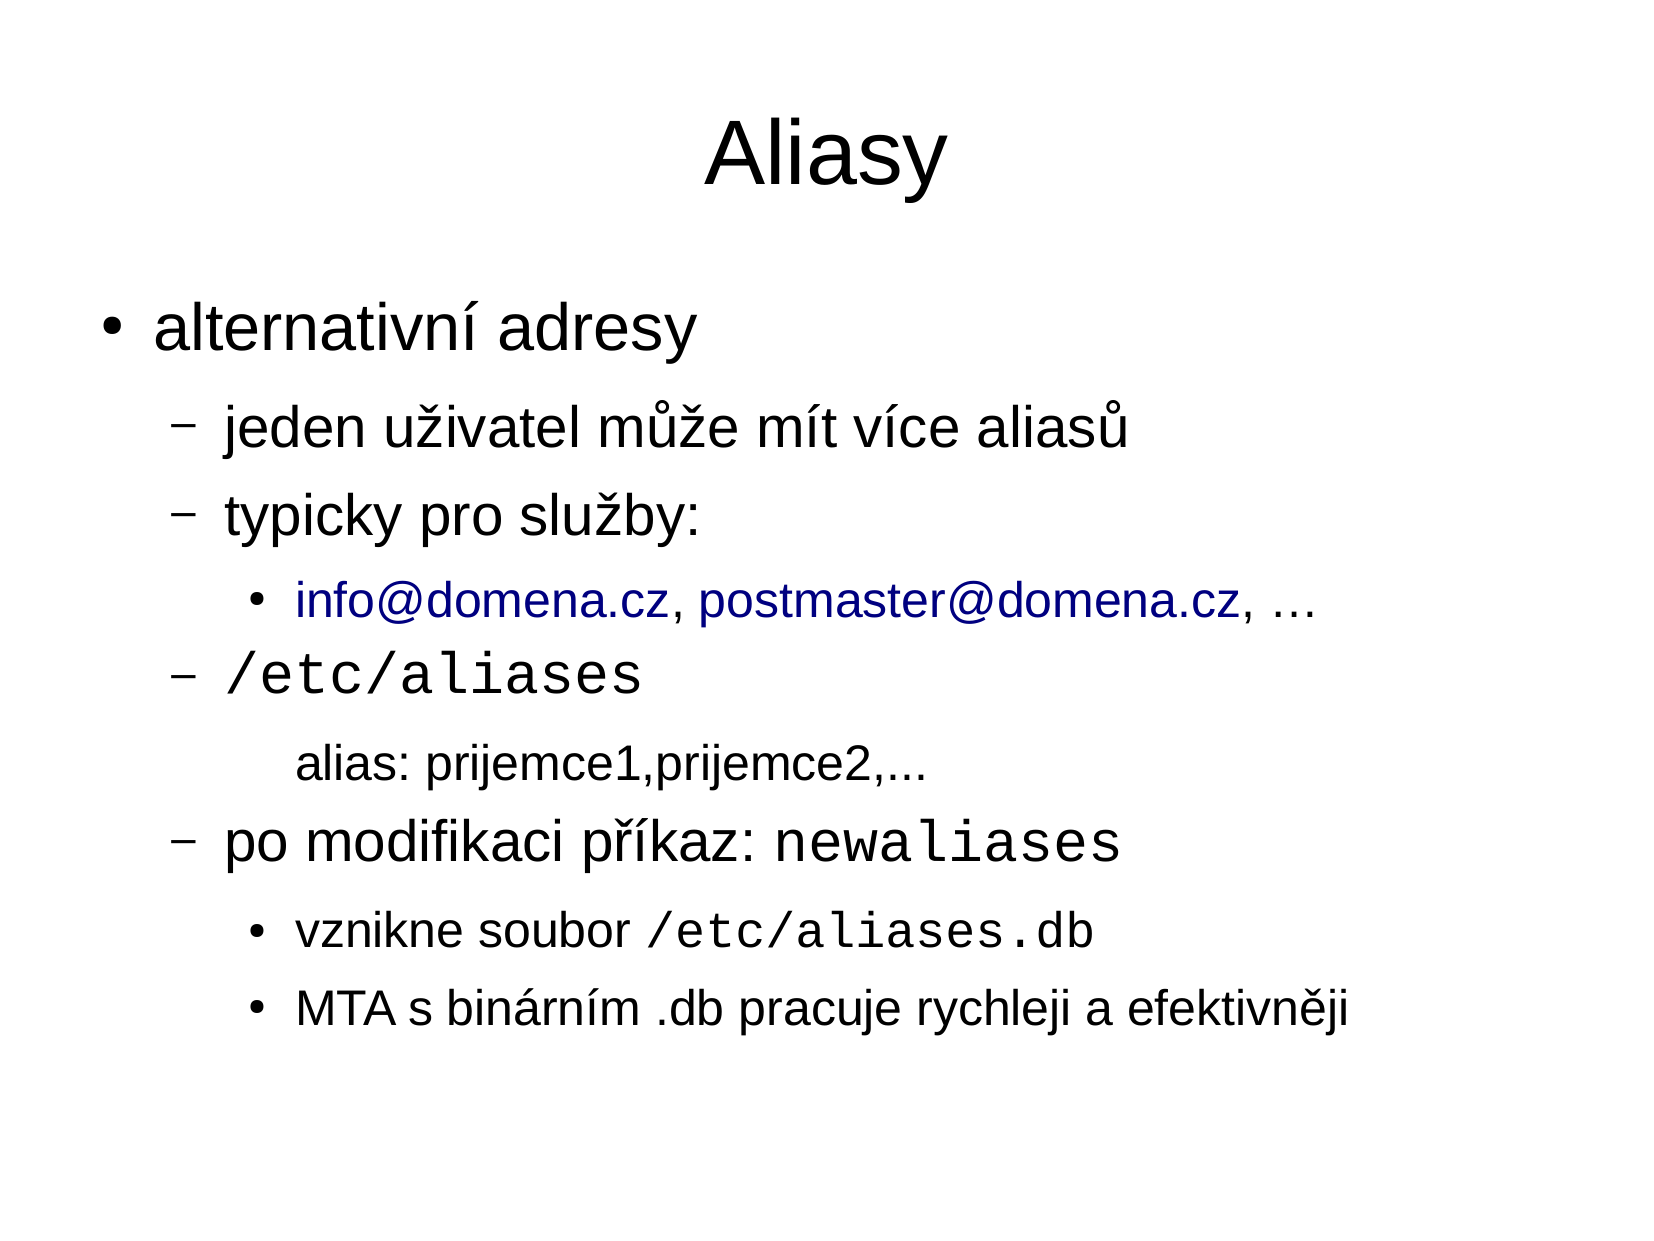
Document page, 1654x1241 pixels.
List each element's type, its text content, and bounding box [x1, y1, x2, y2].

title Aliasy [82, 49, 1571, 257]
list alternativní adresy jeden uživatel může mít více aliasů typicky pro služby: info@domena.cz, postmaster@domena.cz, … /etc/aliases alias: prijemce1,prijemce2,... po modifikaci příkaz: newaliases vznikne soubor /etc/aliases.db MTA s binárním .db pracuje rychleji a efektivněji [82, 290, 1571, 1036]
